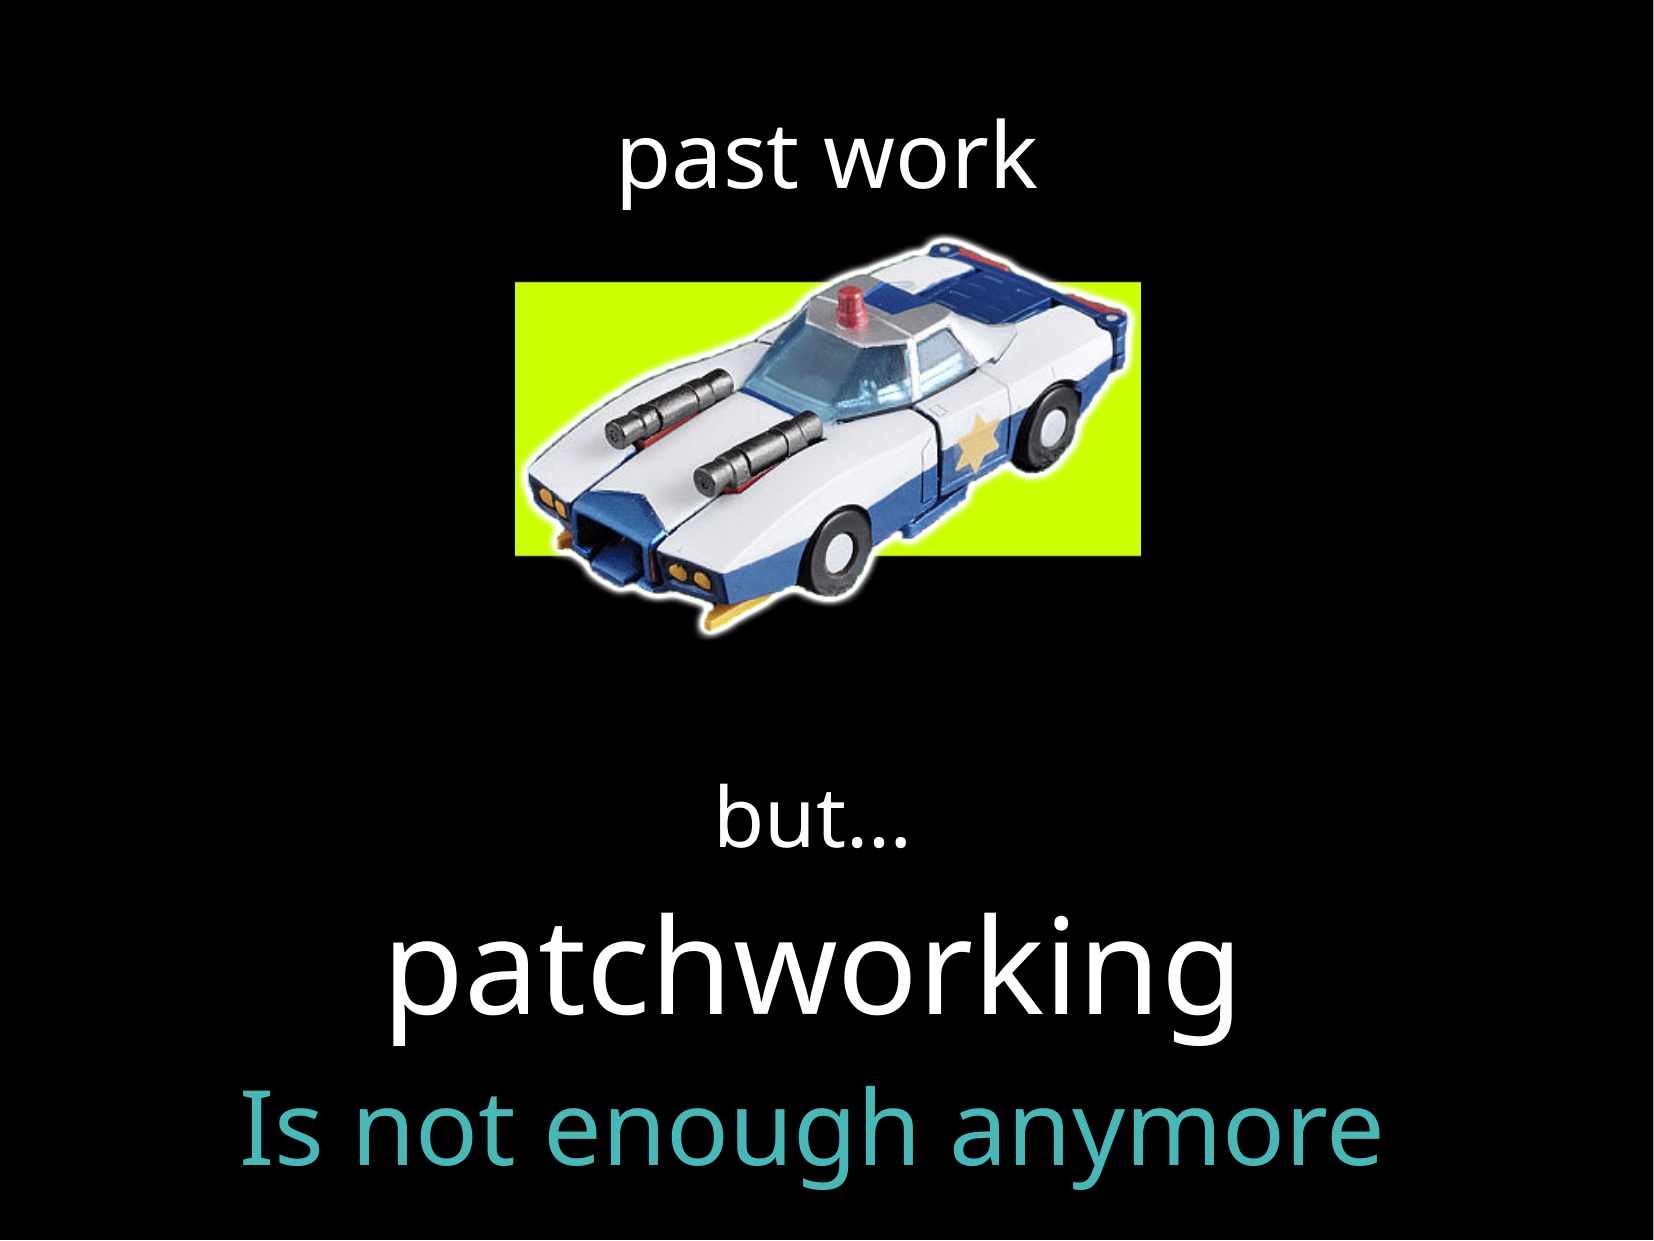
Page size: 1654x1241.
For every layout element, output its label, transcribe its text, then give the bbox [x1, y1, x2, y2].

picture [515, 165, 1141, 791]
title past work [82, 49, 1571, 257]
subtitle but… patchworking Is not enough anymore [85, 211, 1541, 1241]
